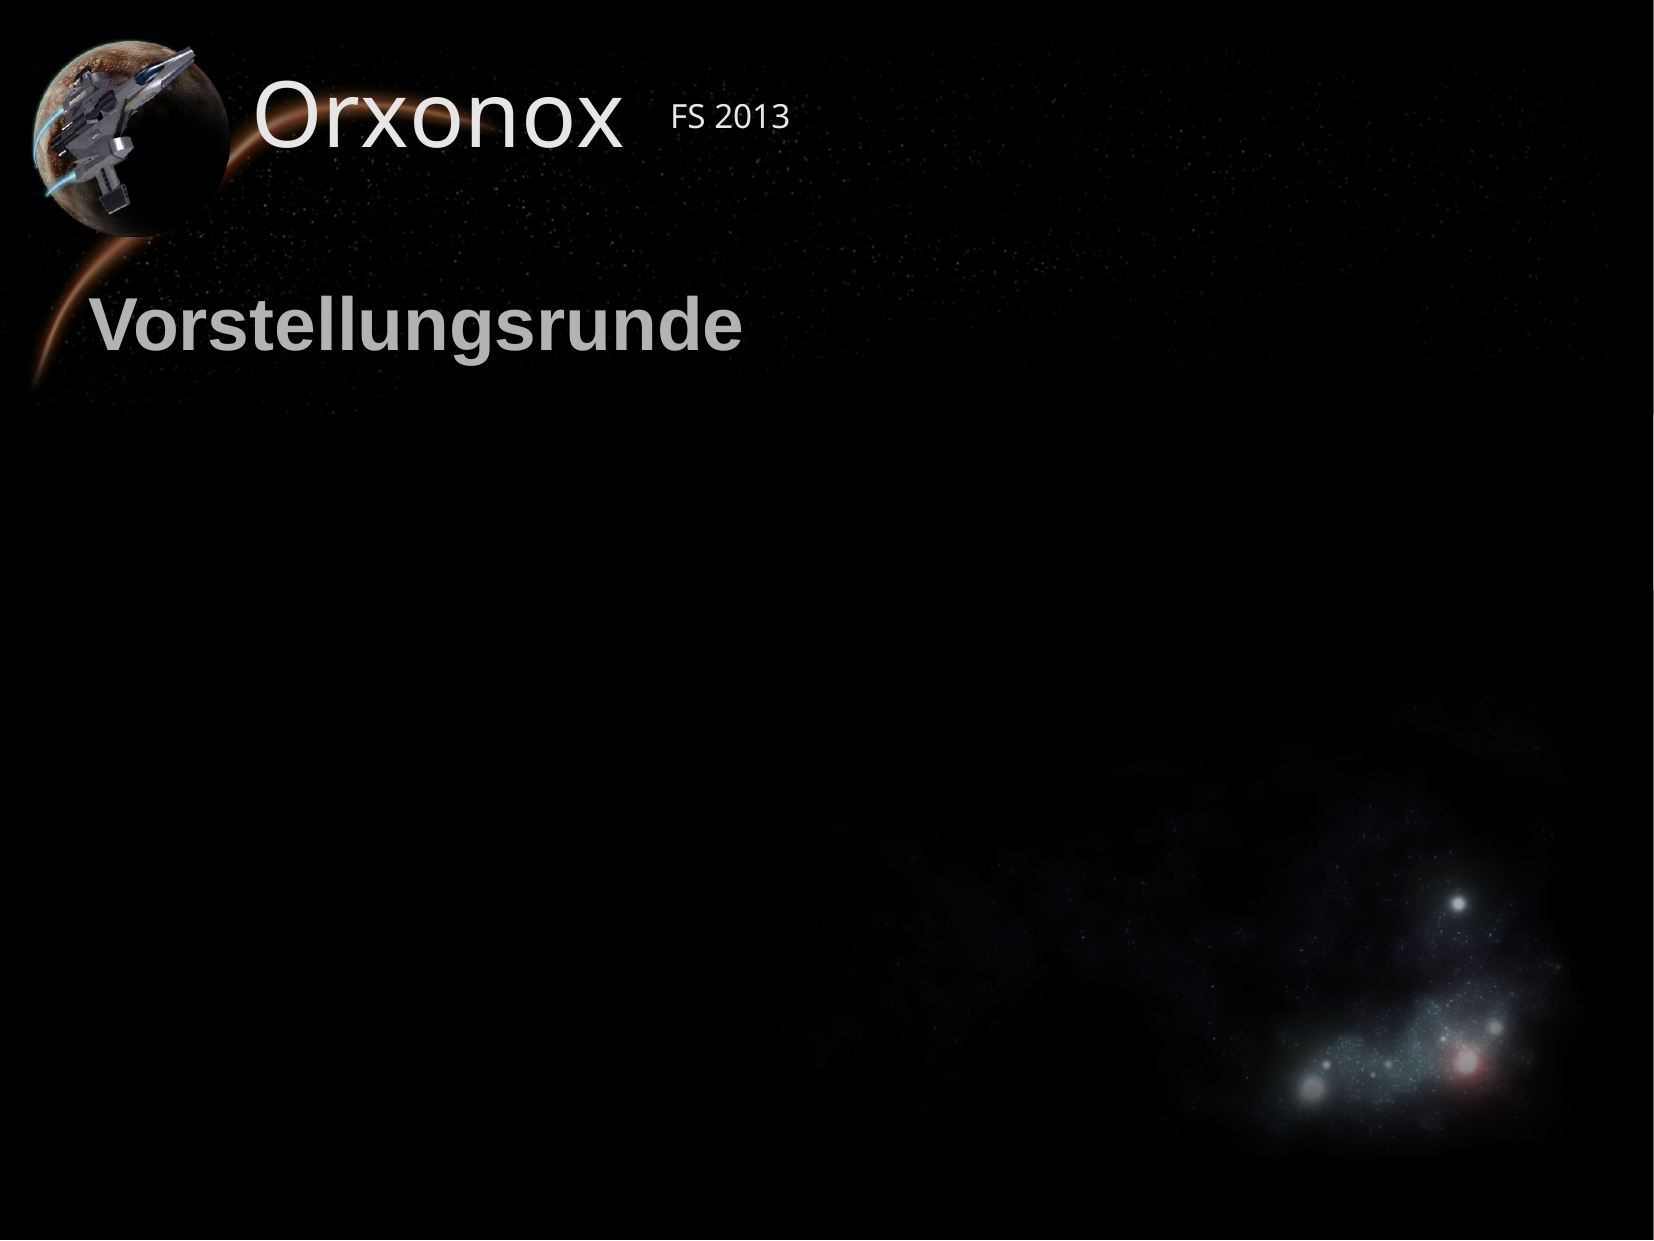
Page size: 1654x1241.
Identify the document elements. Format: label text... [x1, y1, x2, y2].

title Vorstellungsrunde [88, 265, 1577, 384]
picture [0, 0, 1654, 521]
picture [644, 590, 1654, 1240]
